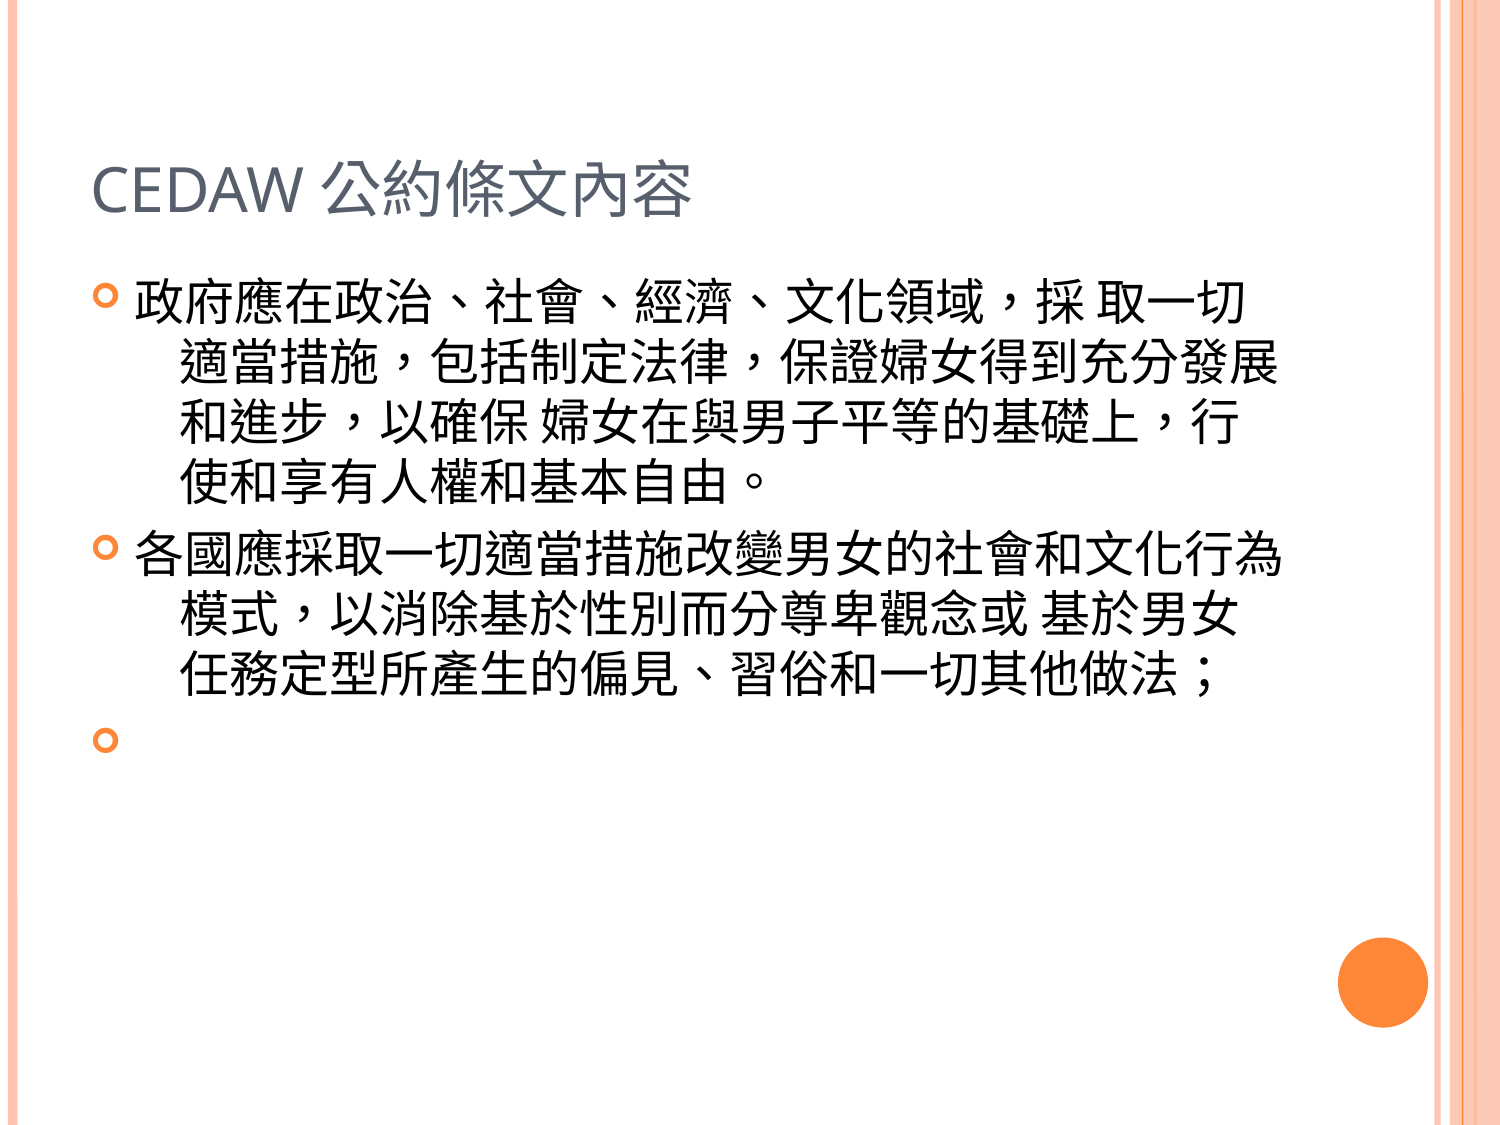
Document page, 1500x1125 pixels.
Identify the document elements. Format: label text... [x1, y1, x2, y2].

title CEDAW公約條文內容 [75, 45, 1300, 233]
list 政府應在政治、社會、經濟、文化領域，採 取一切適當措施，包括制定法律，保證婦女得到充分發展和進步，以確保 婦女在與男子平等的基礎上，行使和享有人權和基本自由。 各國應採取一切適當措施改變男女的社會和文化行為模式，以消除基於性別而分尊卑觀念或 基於男女任務定型所產生的偏見、習俗和一切其他做法； [75, 262, 1300, 1062]
